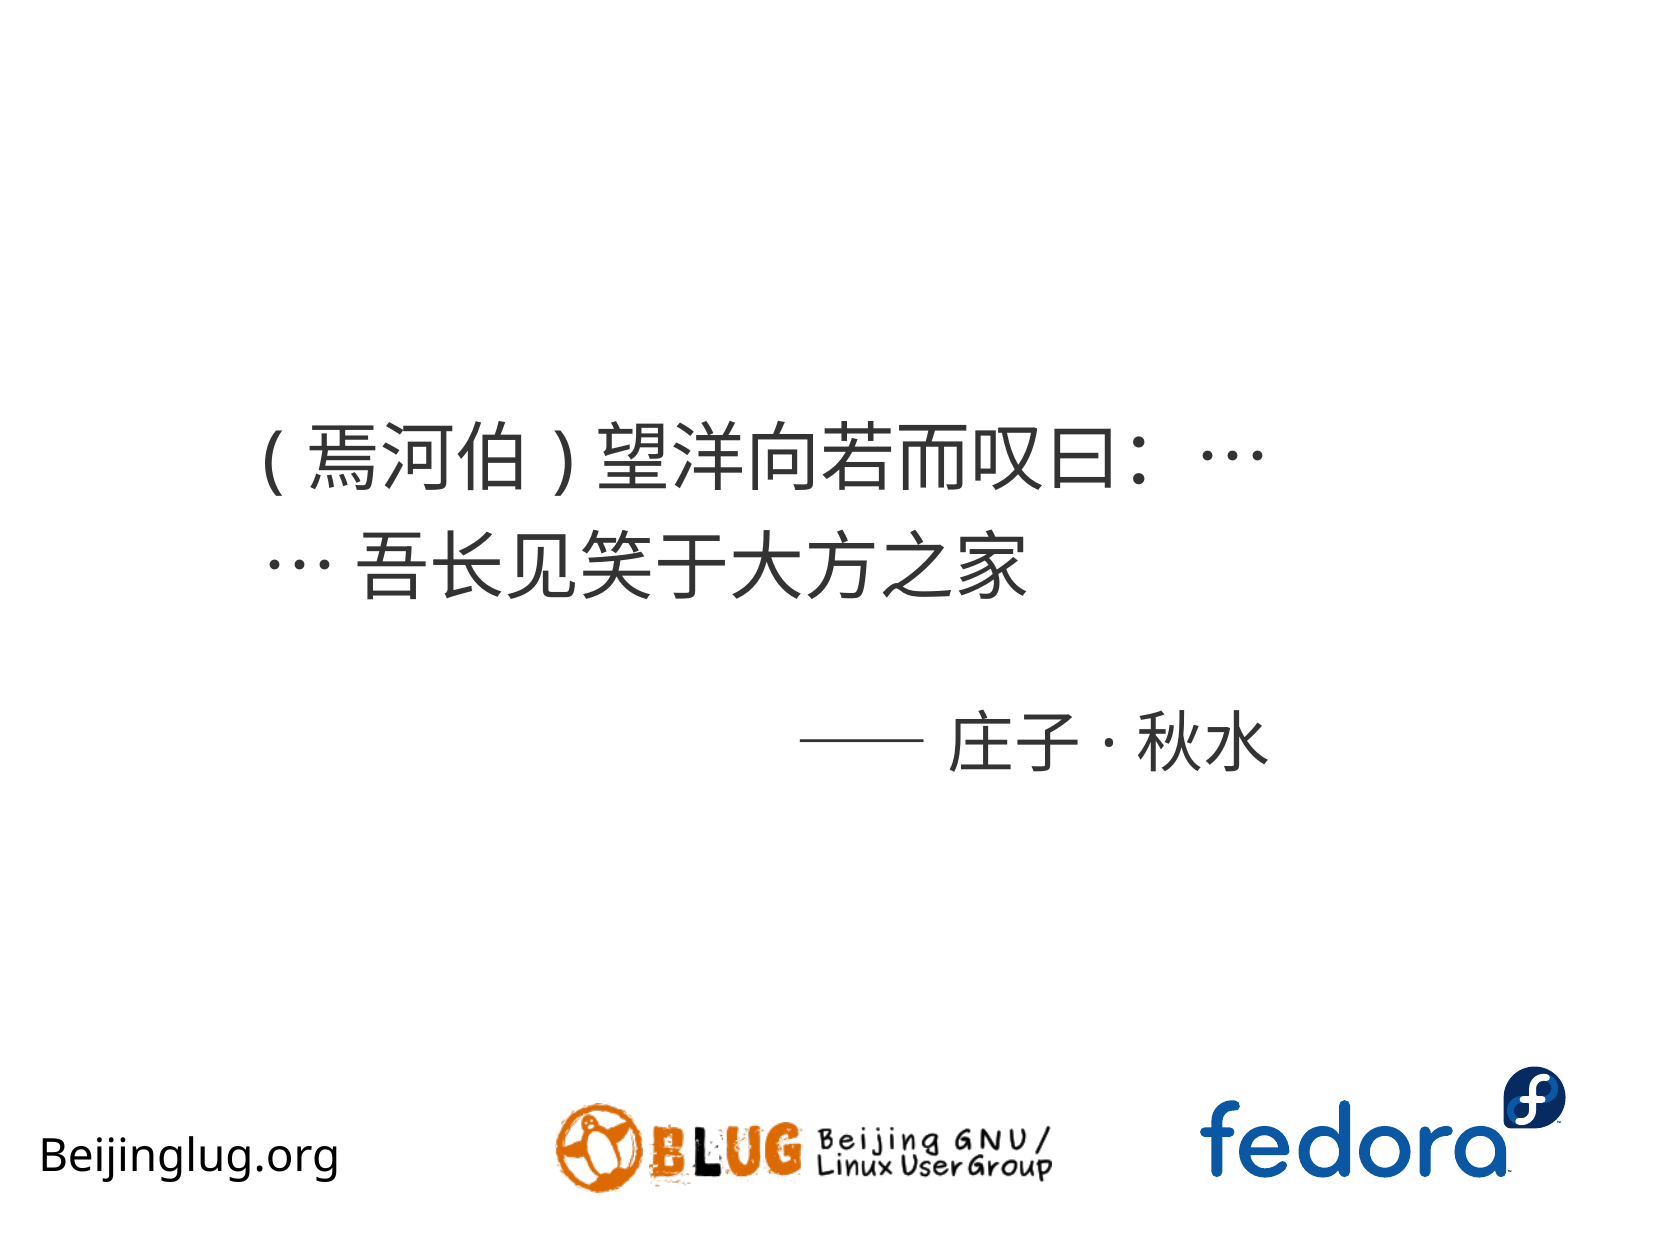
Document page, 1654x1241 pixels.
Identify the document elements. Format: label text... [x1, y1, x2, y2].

picture [555, 1103, 1052, 1193]
text_box (焉河伯)望洋向若而叹曰：…… 吾长见笑于大方之家 ——庄子·秋水 [248, 389, 1335, 760]
